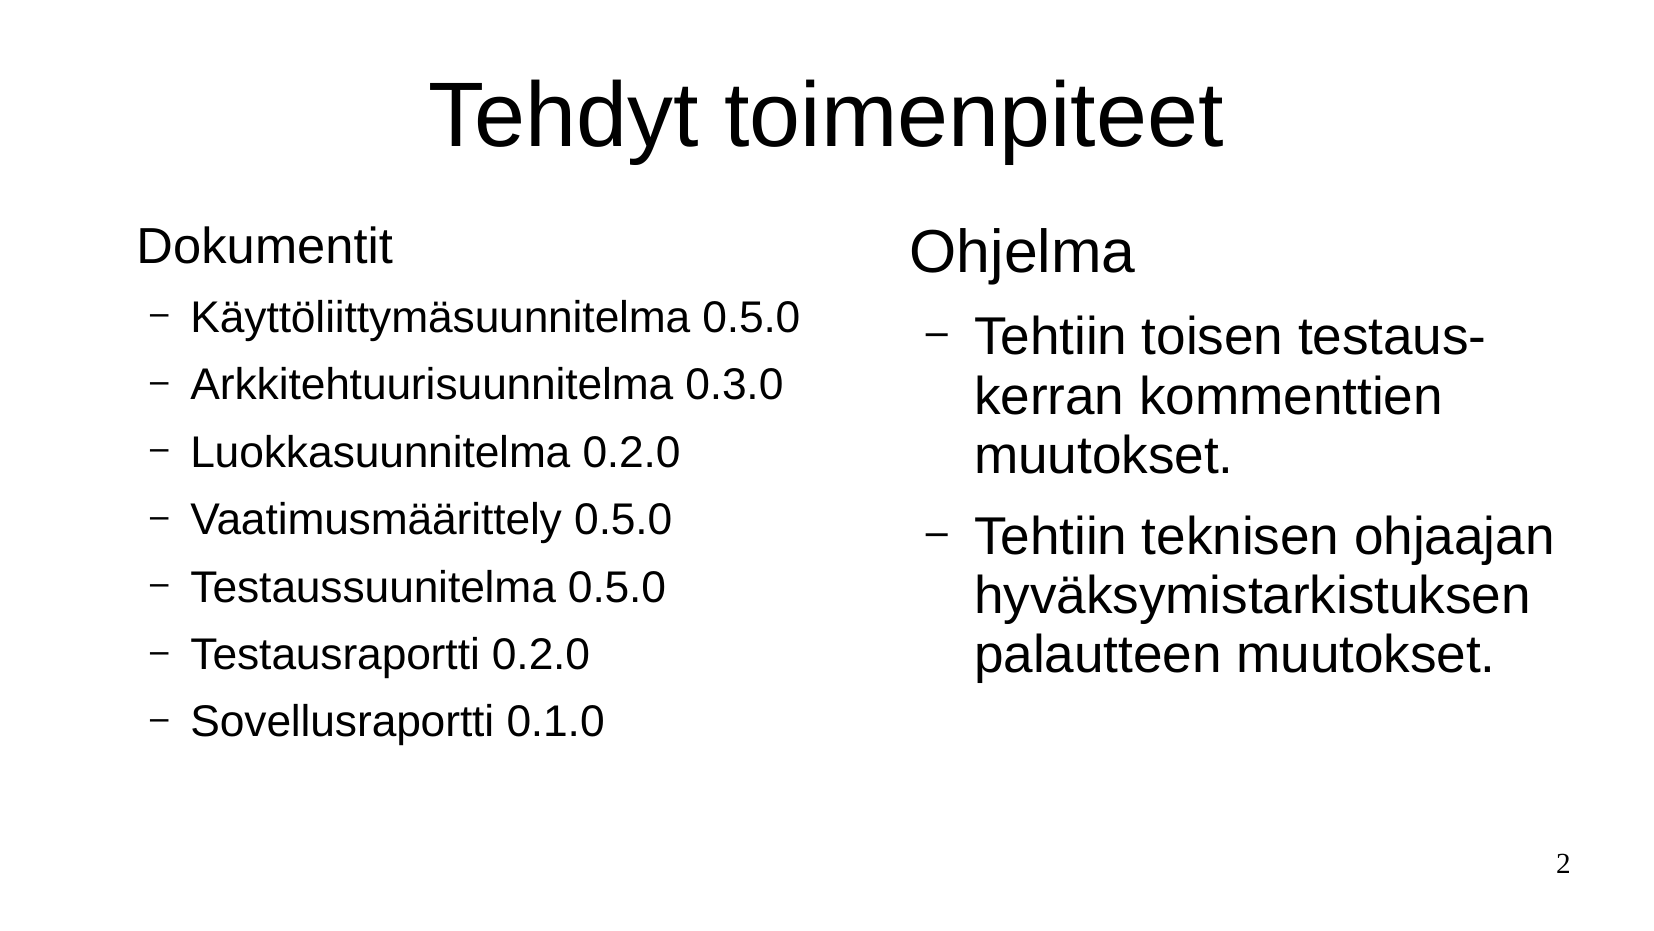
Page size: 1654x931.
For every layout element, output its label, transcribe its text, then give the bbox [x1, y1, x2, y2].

list Dokumentit Käyttöliittymäsuunnitelma 0.5.0 Arkkitehtuurisuunnitelma 0.3.0 Luokkasuunnitelma 0.2.0 Vaatimusmäärittely 0.5.0 Testaussuunitelma 0.5.0 Testausraportti 0.2.0 Sovellusraportti 0.1.0 [82, 217, 809, 758]
title Tehdyt toimenpiteet [82, 37, 1571, 193]
list Ohjelma Tehtiin toisen testaus-kerran kommenttien muutokset. Tehtiin teknisen ohjaajan hyväksymistarkistuksen palautteen muutokset. [845, 217, 1572, 758]
